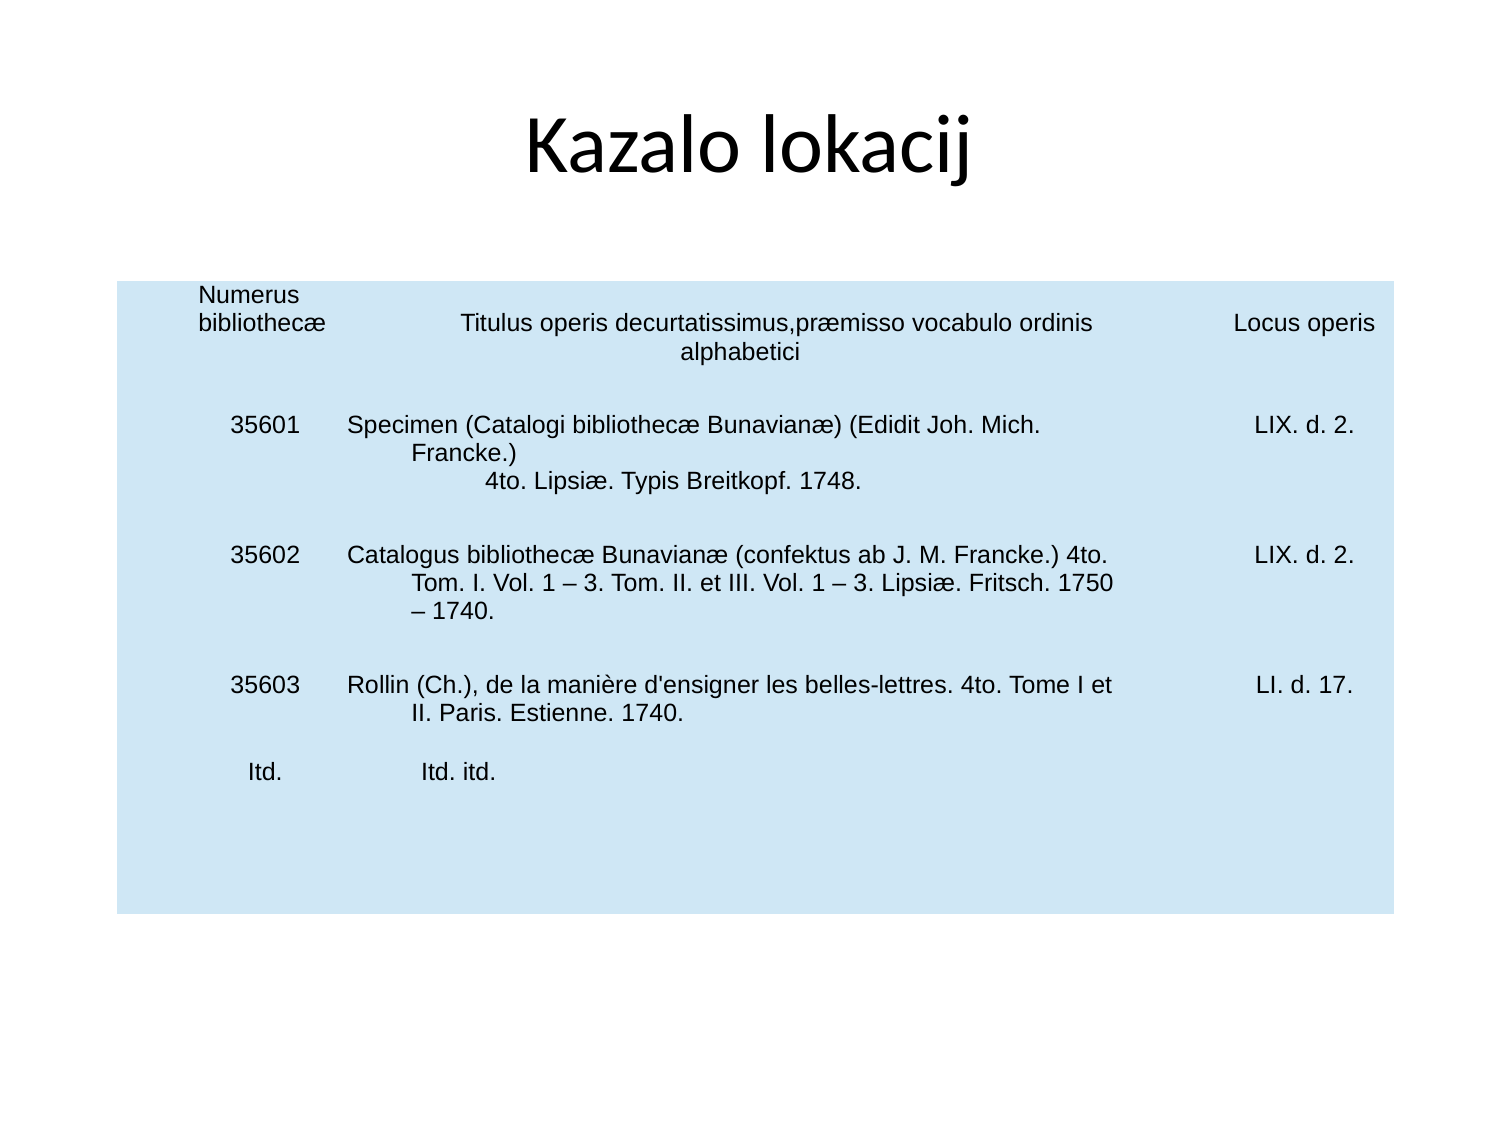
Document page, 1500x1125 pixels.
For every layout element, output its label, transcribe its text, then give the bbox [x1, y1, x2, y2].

table_cell 35603 [117, 671, 340, 757]
table_cell LIX. d. 2. [1141, 411, 1394, 541]
table_cell 35602 [117, 541, 340, 671]
table_cell Catalogus bibliothecæ Bunavianæ (confektus ab J. M. Francke.) 4to. Tom. I. Vol. 1 – 3. Tom. II. et III. Vol. 1 – 3. Lipsiæ. Fritsch. 1750 – 1740. [340, 541, 1141, 671]
title Kazalo lokacij [75, 45, 1425, 233]
table_cell [1141, 757, 1394, 914]
table_header Numerus bibliothecæ [117, 281, 340, 411]
table_cell 35601 [117, 411, 340, 541]
table_cell Itd. itd. [340, 757, 1141, 914]
table_cell Specimen (Catalogi bibliothecæ Bunavianæ) (Edidit Joh. Mich. Francke.) 4to. Lipsiæ. Typis Breitkopf. 1748. [340, 411, 1141, 541]
table_header Locus operis [1141, 281, 1394, 411]
table_cell LI. d. 17. [1141, 671, 1394, 757]
table_cell Itd. [117, 757, 340, 914]
table_cell LIX. d. 2. [1141, 541, 1394, 671]
table_cell Rollin (Ch.), de la manière d'ensigner les belles-lettres. 4to. Tome I et II. Paris. Estienne. 1740. [340, 671, 1141, 757]
table_header Titulus operis decurtatissimus,præmisso vocabulo ordinis alphabetici [340, 281, 1141, 411]
